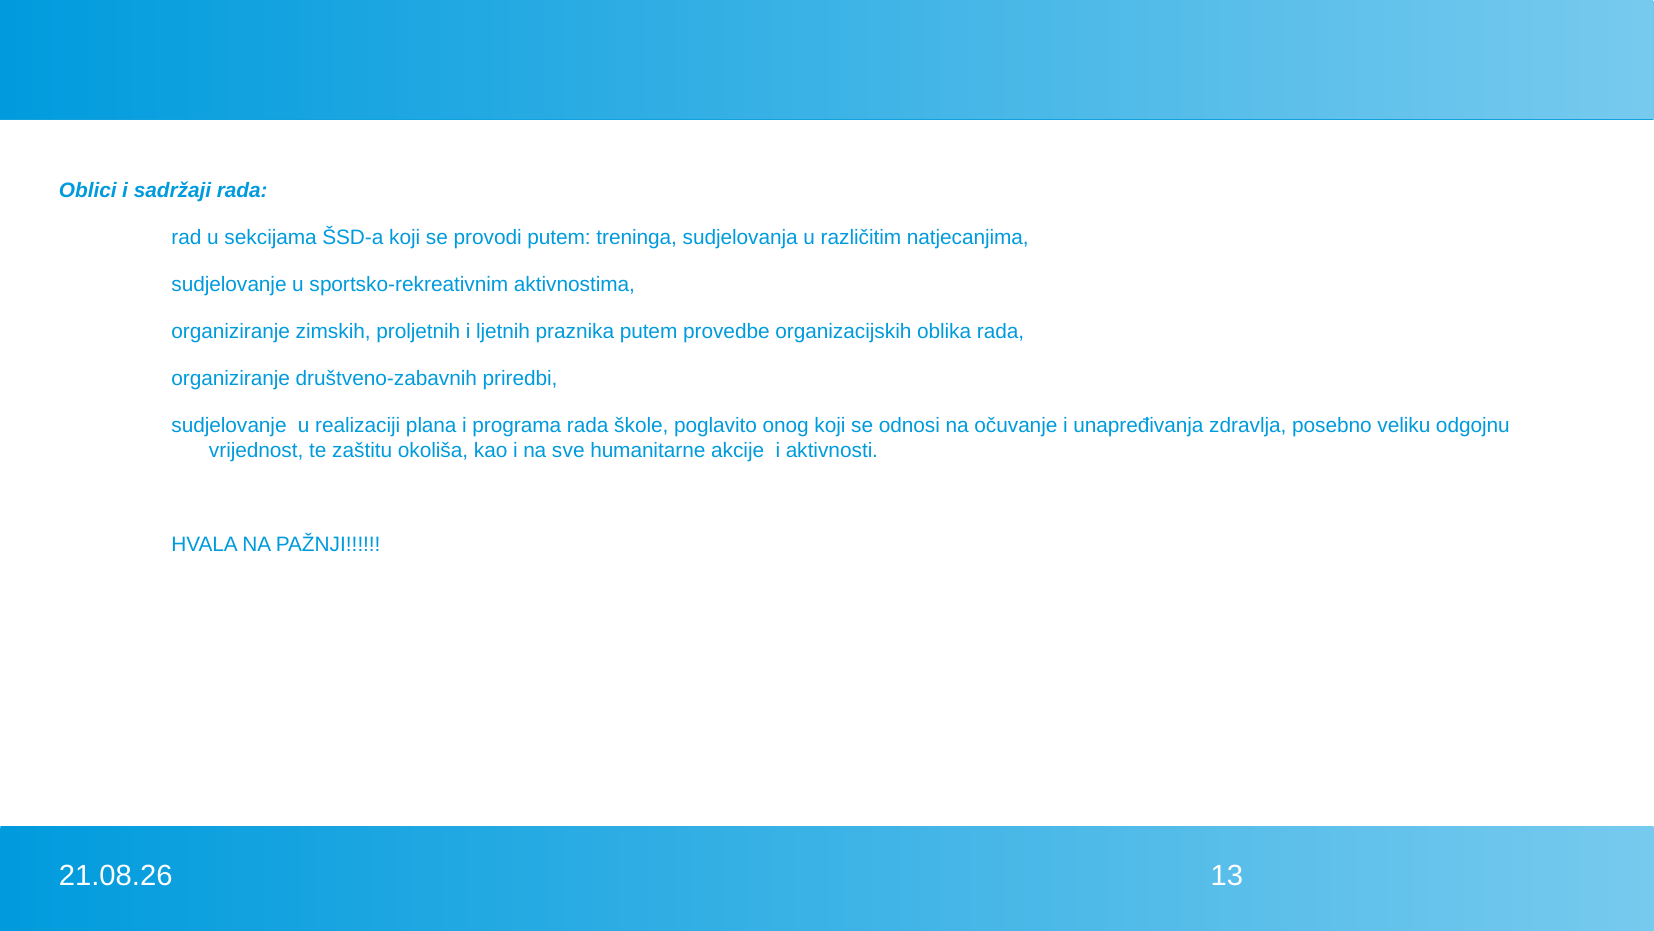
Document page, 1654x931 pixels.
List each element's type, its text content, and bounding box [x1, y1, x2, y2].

text_box [1210, 856, 1595, 916]
list Oblici i sadržaji rada: rad u sekcijama ŠSD-a koji se provodi putem: treninga, sudjelovanja u različitim natjecanjima, sudjelovanje u sportsko-rekreativnim aktivnostima, organiziranje zimskih, proljetnih i ljetnih praznika putem provedbe organizacijskih oblika rada, organiziranje društveno-zabavnih priredbi, sudjelovanje u realizaciji plana i programa rada škole, poglavito onog koji se odnosi na očuvanje i unapređivanja zdravlja, posebno veliku odgojnu vrijednost, te zaštitu okoliša, kao i na sve humanitarne akcije i aktivnosti. HVALA NA PAŽNJI!!!!!! [59, 177, 1595, 768]
text_box 9.10.2023. [59, 856, 443, 916]
